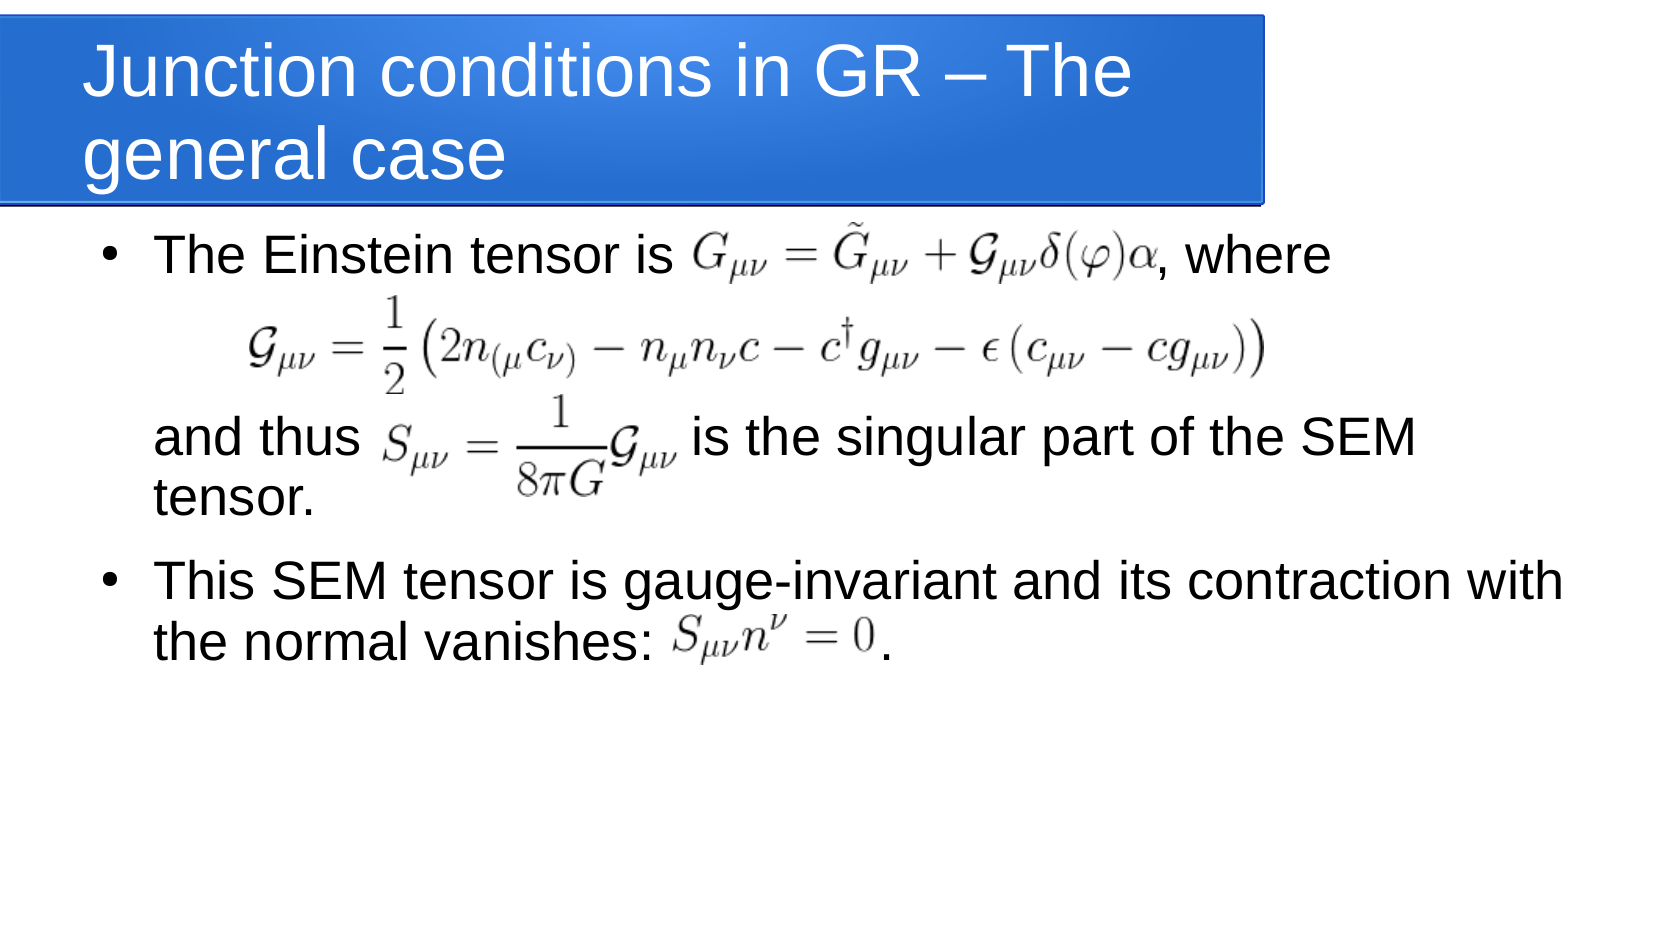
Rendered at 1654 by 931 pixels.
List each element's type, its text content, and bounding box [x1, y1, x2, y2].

picture [672, 614, 875, 665]
picture [249, 295, 1264, 497]
list The Einstein tensor is , where and thus is the singular part of the SEM tensor. This SEM tensor is gauge-invariant and its contraction with the normal vanishes: . [82, 224, 1571, 764]
picture [693, 222, 1158, 284]
title Junction conditions in GR – The general case [82, 29, 1235, 195]
